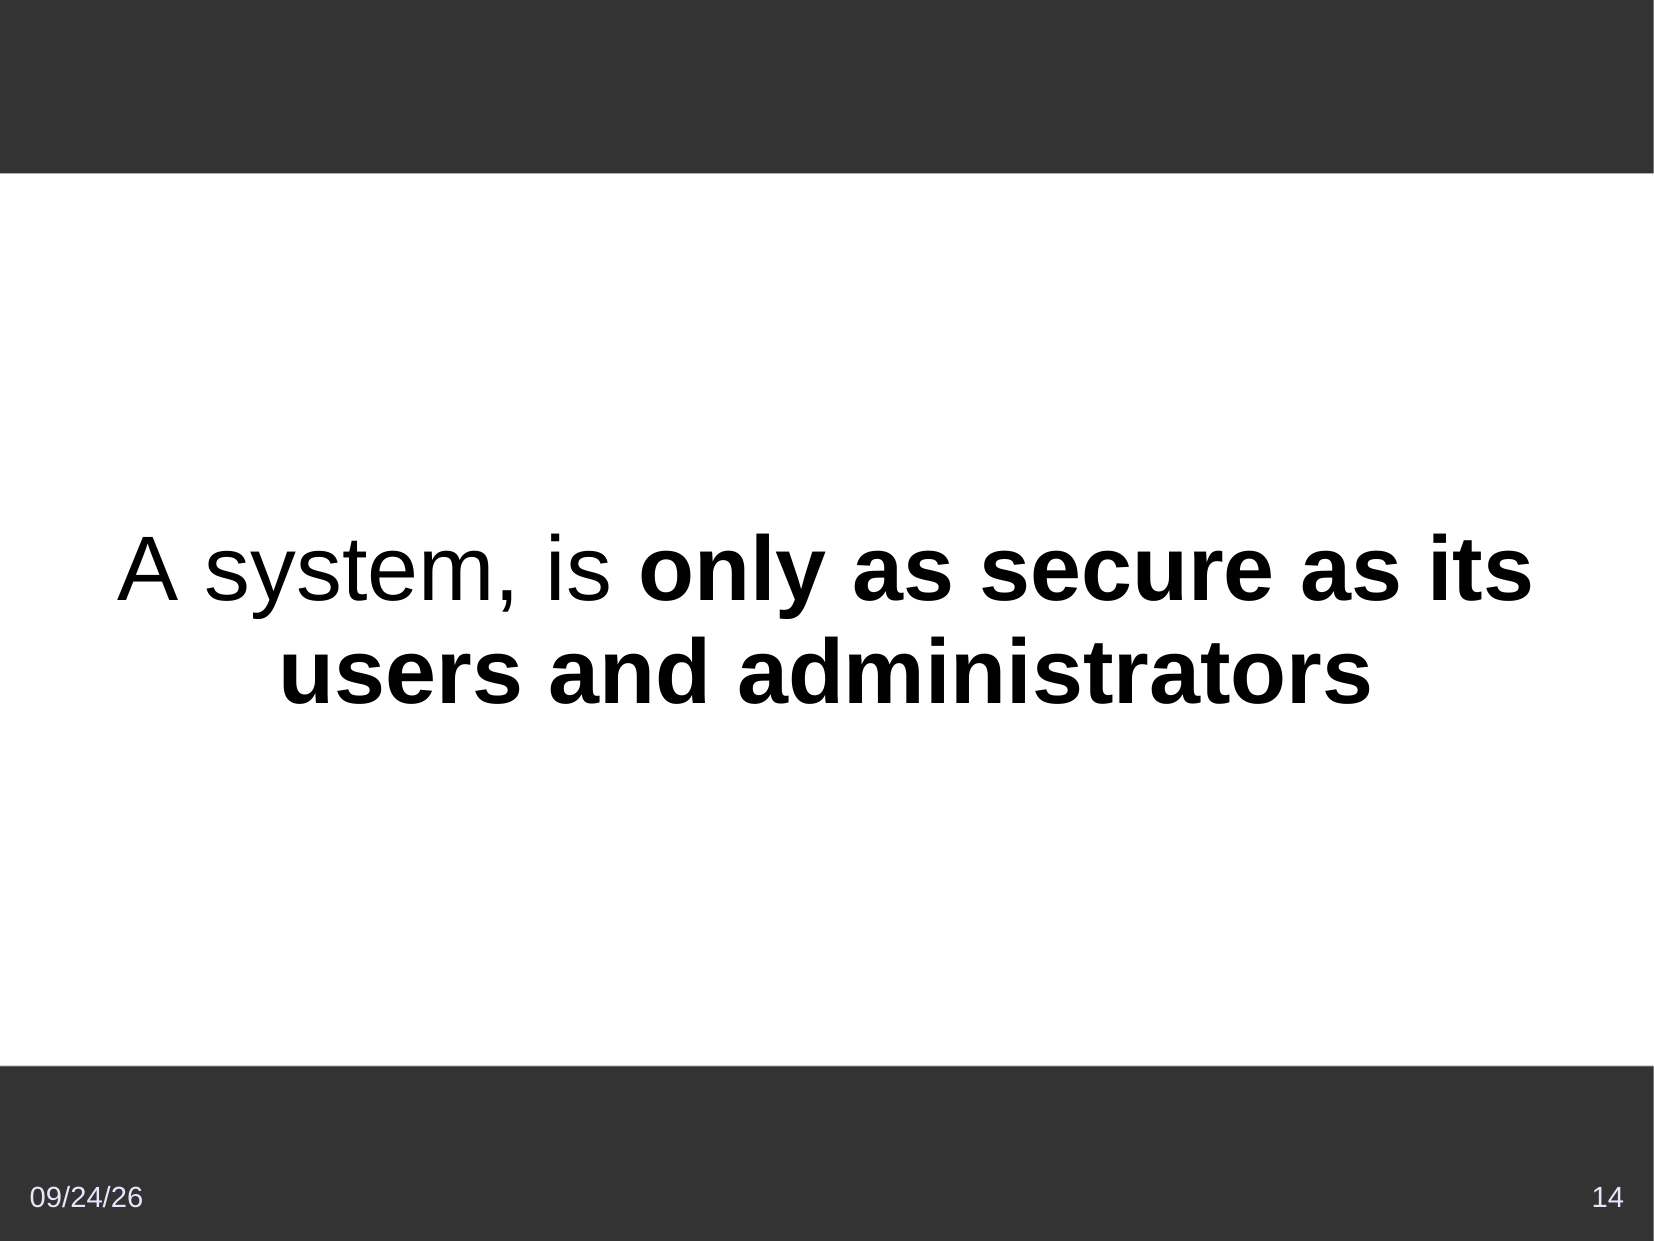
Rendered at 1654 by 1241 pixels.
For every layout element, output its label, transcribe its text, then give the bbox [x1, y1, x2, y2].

subtitle A system, is only as secure as its users and administrators [29, 214, 1625, 1027]
picture [0, 0, 1654, 1241]
